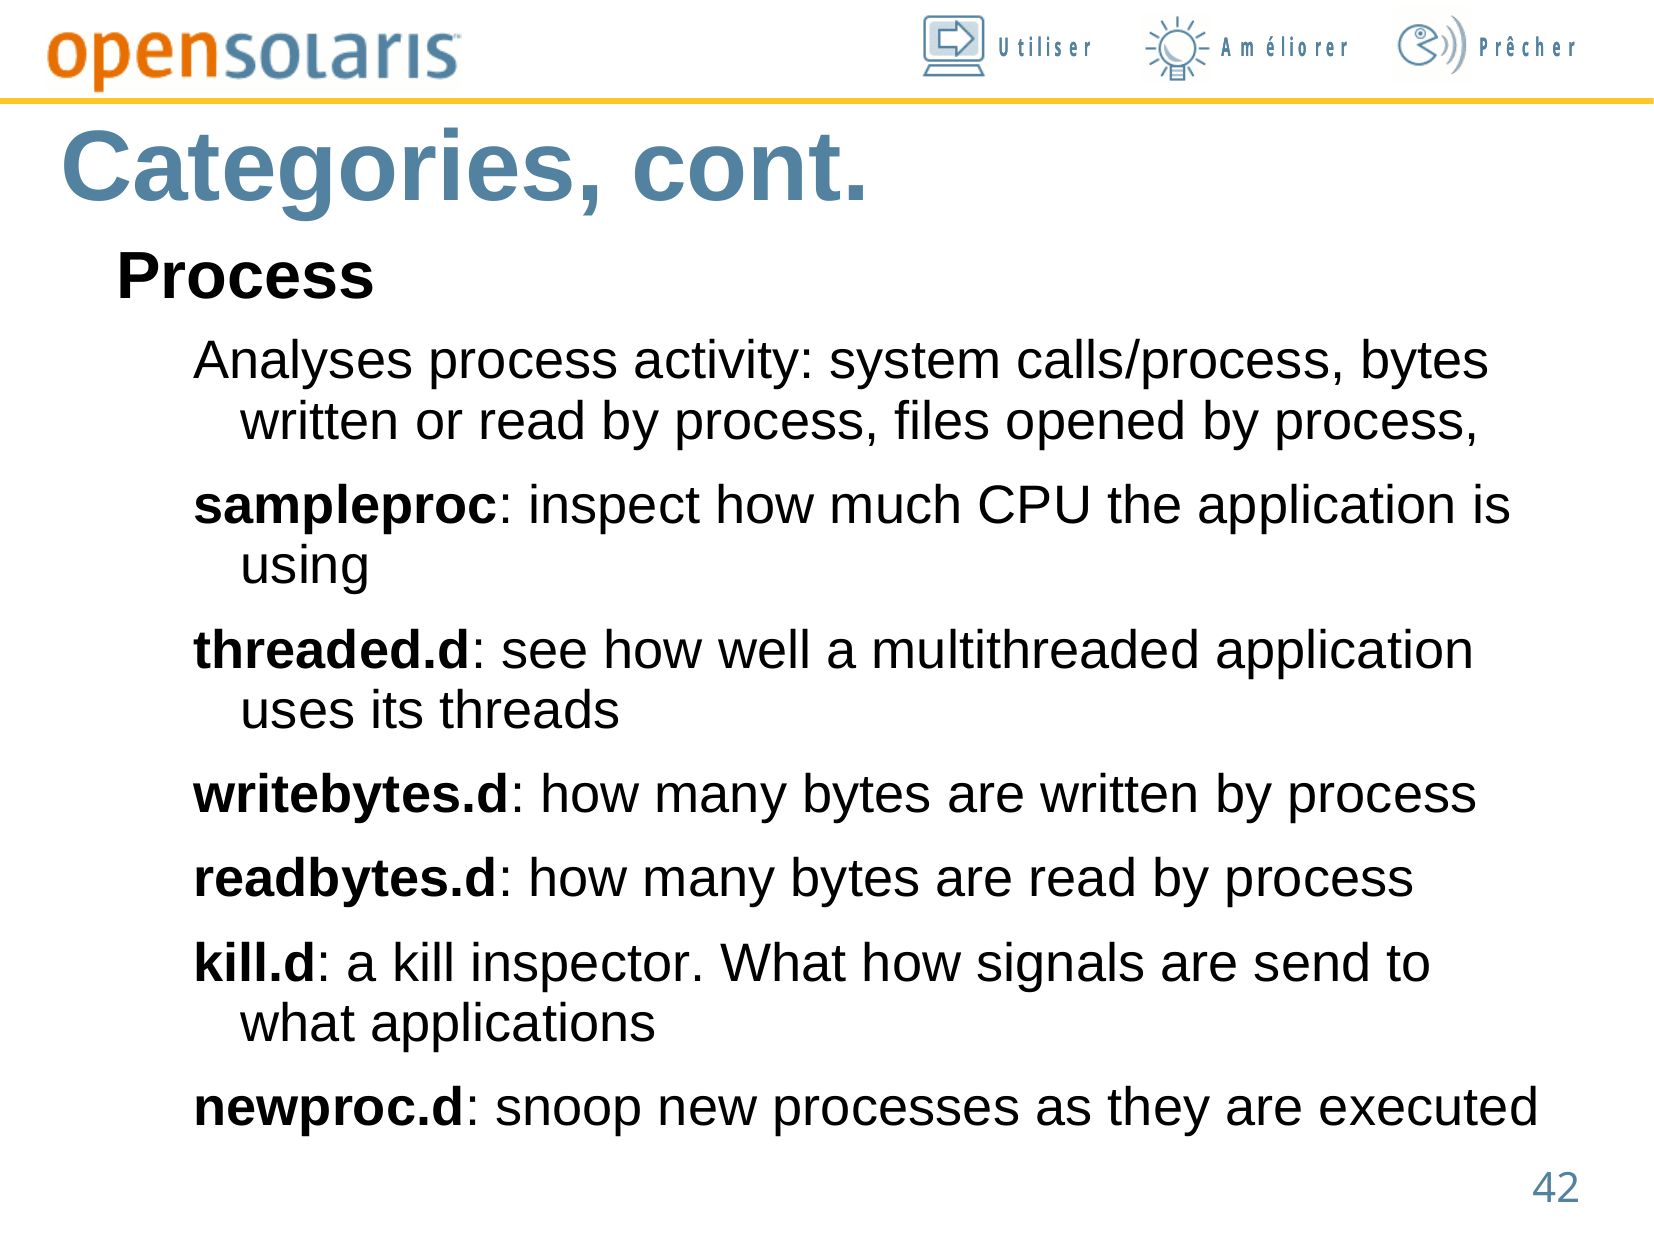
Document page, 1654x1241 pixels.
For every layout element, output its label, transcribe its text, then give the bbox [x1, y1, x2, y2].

picture [46, 31, 462, 94]
title Categories, cont. [60, 109, 1534, 222]
list Process Analyses process activity: system calls/process, bytes written or read by process, files opened by process, sampleproc: inspect how much CPU the application is using threaded.d: see how well a multithreaded application uses its threads writebytes.d: how many bytes are written by process readbytes.d: how many bytes are read by process kill.d: a kill inspector. What how signals are send to what applications newproc.d: snoop new processes as they are executed [98, 237, 1556, 1211]
